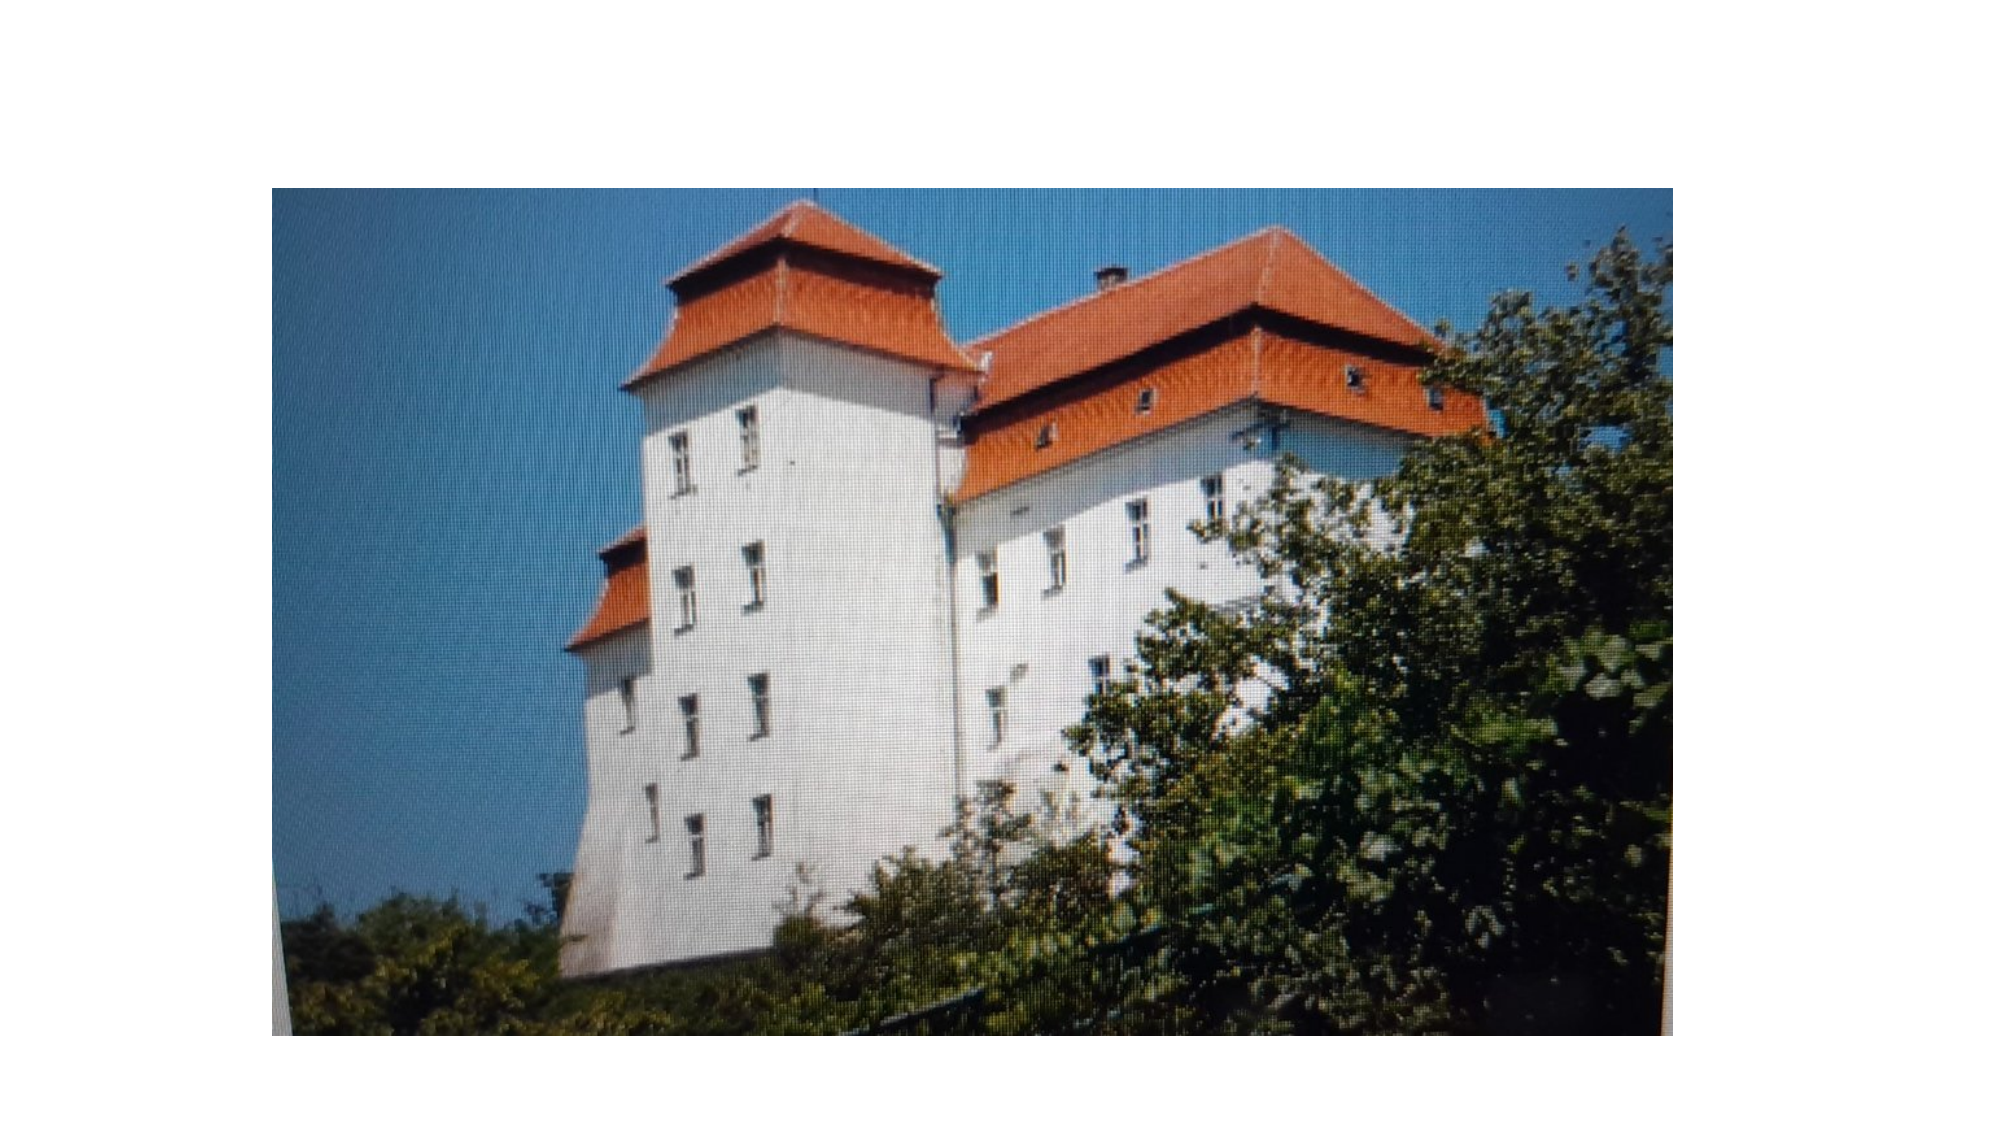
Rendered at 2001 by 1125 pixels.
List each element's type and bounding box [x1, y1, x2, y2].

picture [272, 188, 1673, 1036]
